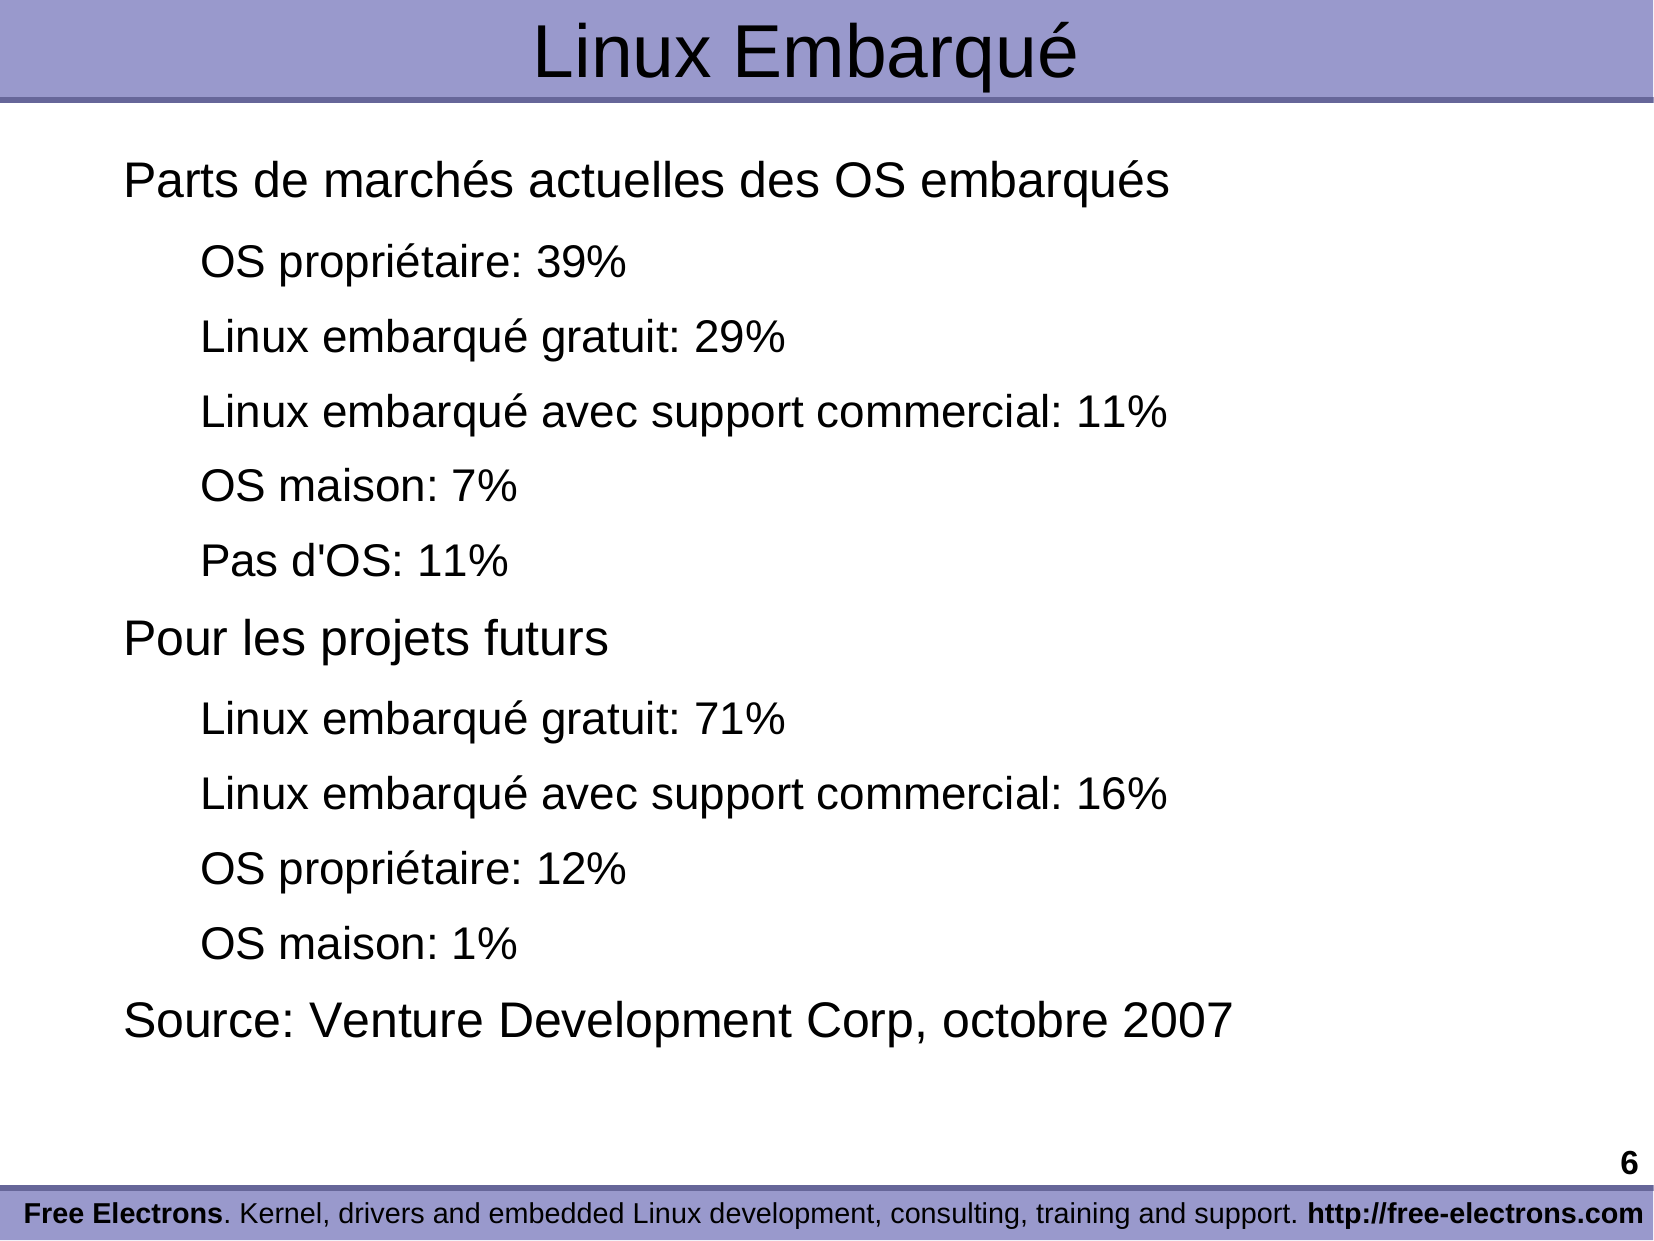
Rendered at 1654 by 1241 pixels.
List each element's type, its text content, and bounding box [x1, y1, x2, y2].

list Parts de marchés actuelles des OS embarqués OS propriétaire: 39% Linux embarqué gratuit: 29% Linux embarqué avec support commercial: 11% OS maison: 7% Pas d'OS: 11% Pour les projets futurs Linux embarqué gratuit: 71% Linux embarqué avec support commercial: 16% OS propriétaire: 12% OS maison: 1% Source: Venture Development Corp, octobre 2007 [105, 152, 1518, 1119]
title Linux Embarqué [60, 4, 1551, 98]
